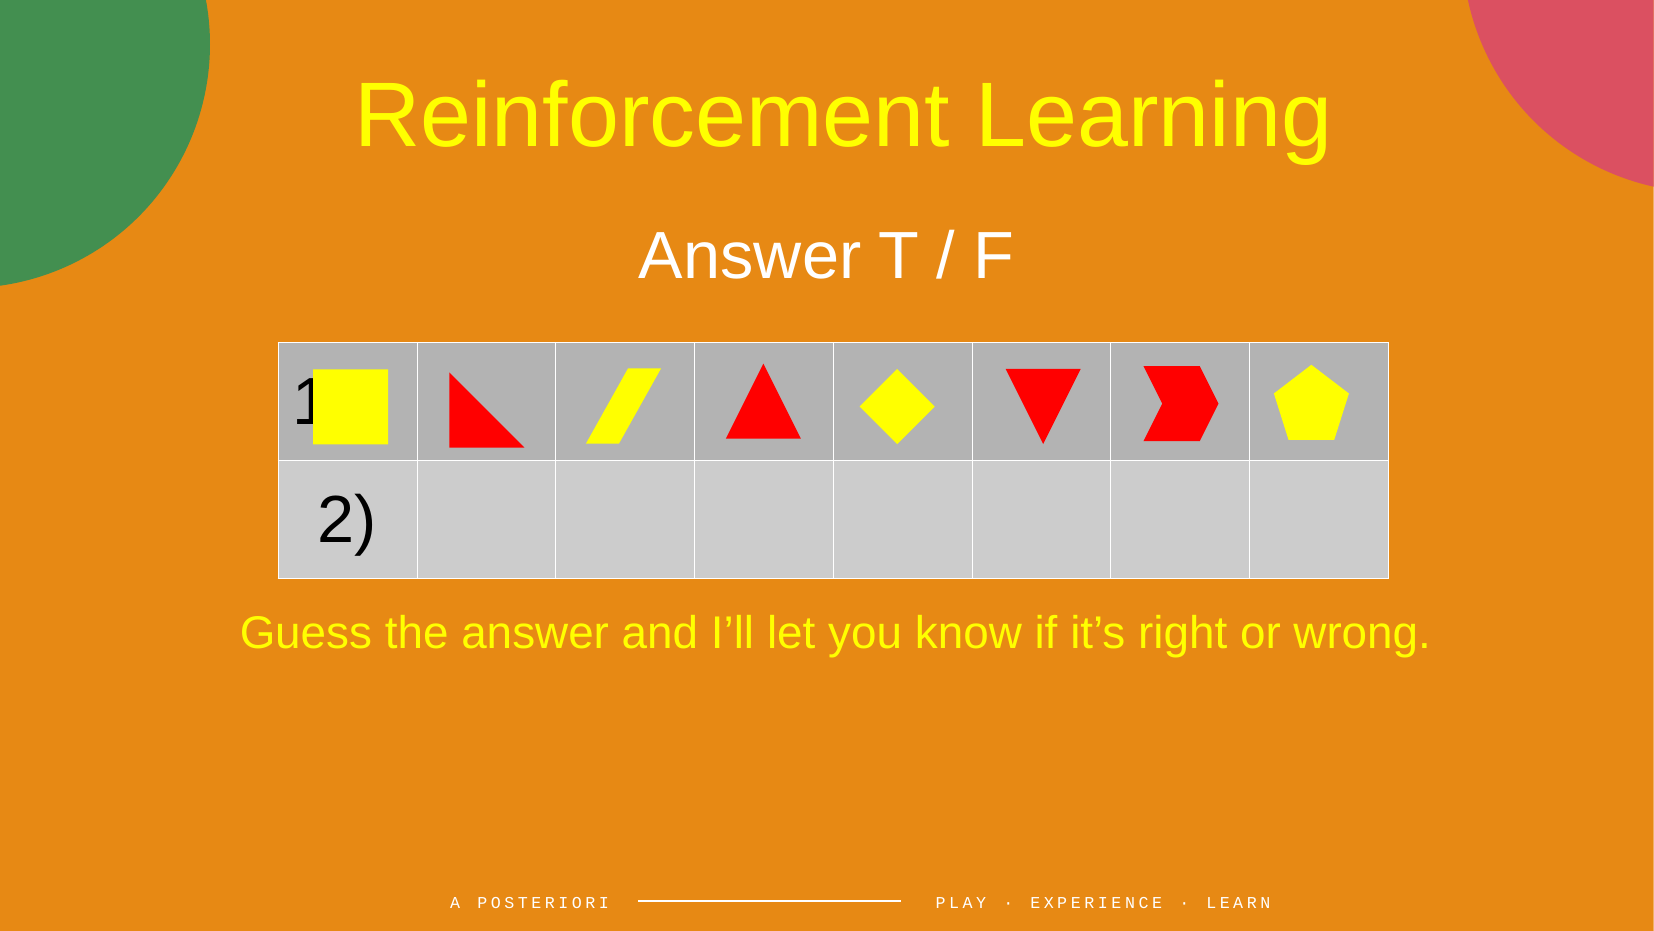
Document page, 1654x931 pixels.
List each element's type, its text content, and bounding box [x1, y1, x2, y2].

text_box [859, 369, 935, 445]
table_header [973, 343, 1110, 460]
title Reinforcement Learning [187, 37, 1501, 193]
table_header [834, 343, 972, 460]
table_cell [695, 461, 833, 578]
table_header [695, 343, 833, 460]
table_cell 2) [279, 461, 417, 578]
text_box [1273, 364, 1349, 440]
table_cell [1111, 461, 1249, 578]
text_box [586, 368, 662, 444]
text_box Guess the answer and I’ll let you know if it’s right or wrong. [225, 600, 1447, 718]
table_header [418, 343, 555, 460]
text_box [725, 363, 801, 439]
table_cell [556, 461, 694, 578]
table_header [556, 343, 694, 460]
table_cell [1250, 461, 1388, 578]
table_cell [973, 461, 1110, 578]
text_box [1143, 366, 1219, 442]
text_box [449, 372, 525, 448]
list Answer T / F [82, 217, 1571, 301]
table_header [1250, 343, 1388, 460]
table_header [1111, 343, 1249, 460]
text_box [1005, 368, 1081, 445]
table_cell [418, 461, 555, 578]
table_cell [834, 461, 972, 578]
table_header 1) [279, 343, 417, 460]
text_box [313, 369, 389, 445]
